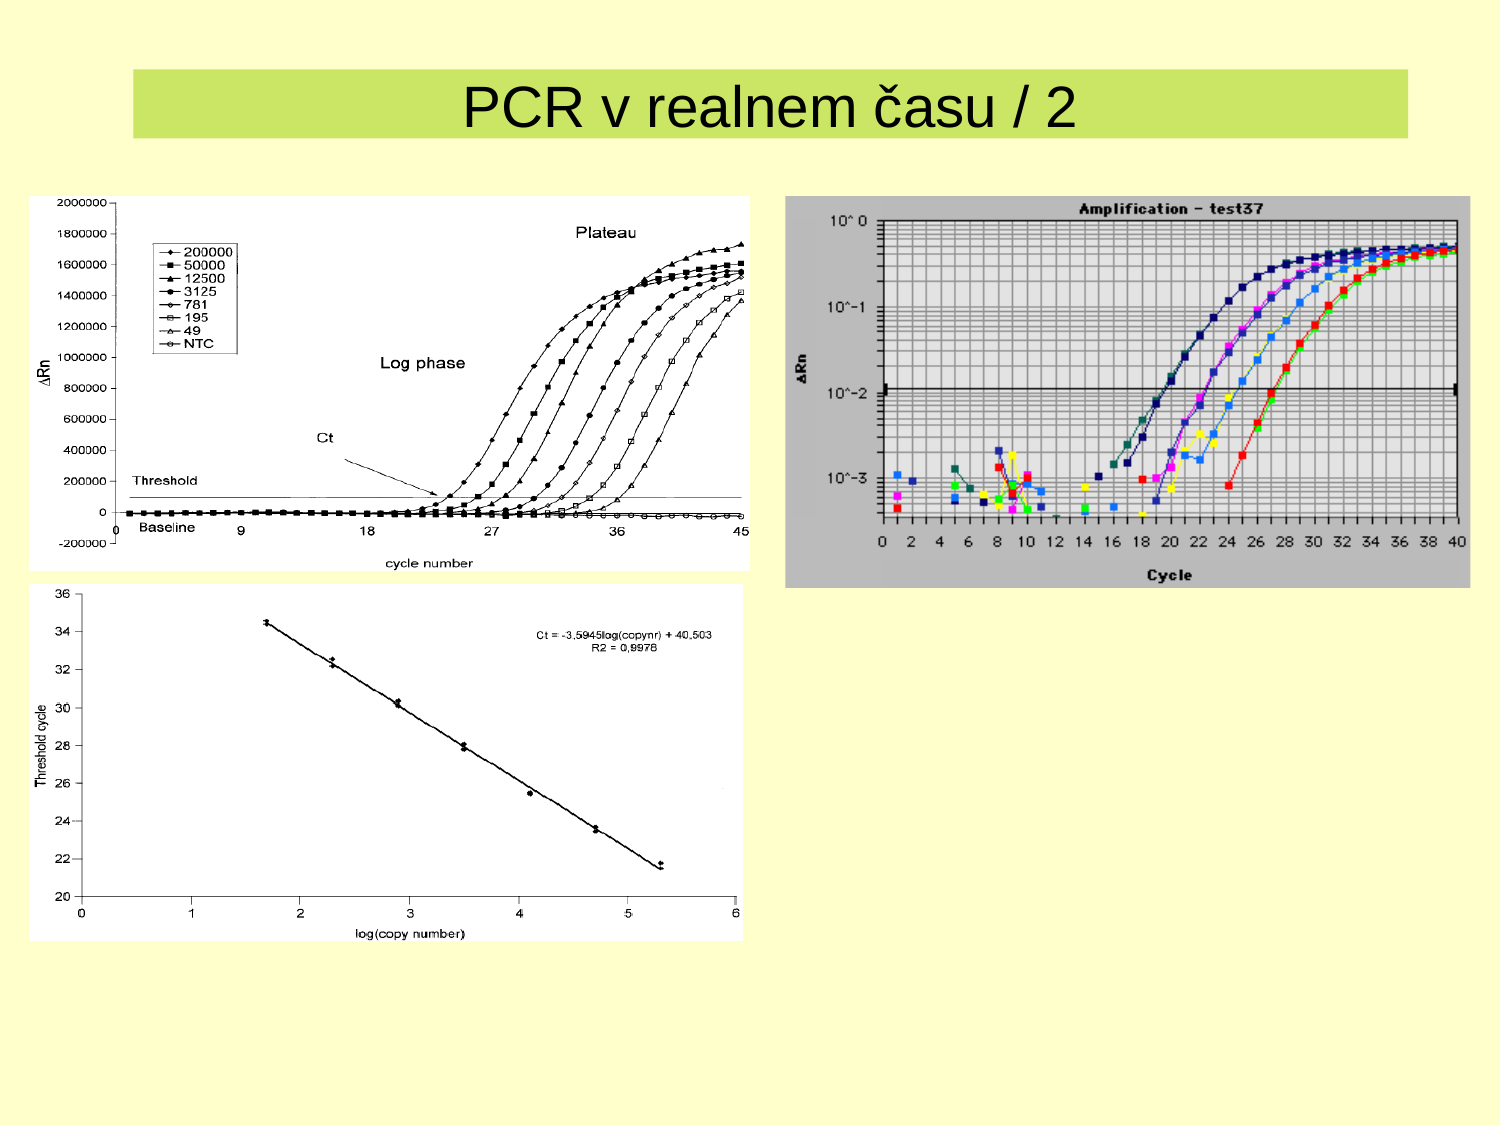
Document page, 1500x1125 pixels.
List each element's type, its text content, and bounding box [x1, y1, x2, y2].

text_box PCR v realnem času / 2 [133, 69, 1409, 139]
picture [29, 196, 750, 572]
picture [785, 196, 1471, 588]
picture [29, 584, 743, 941]
